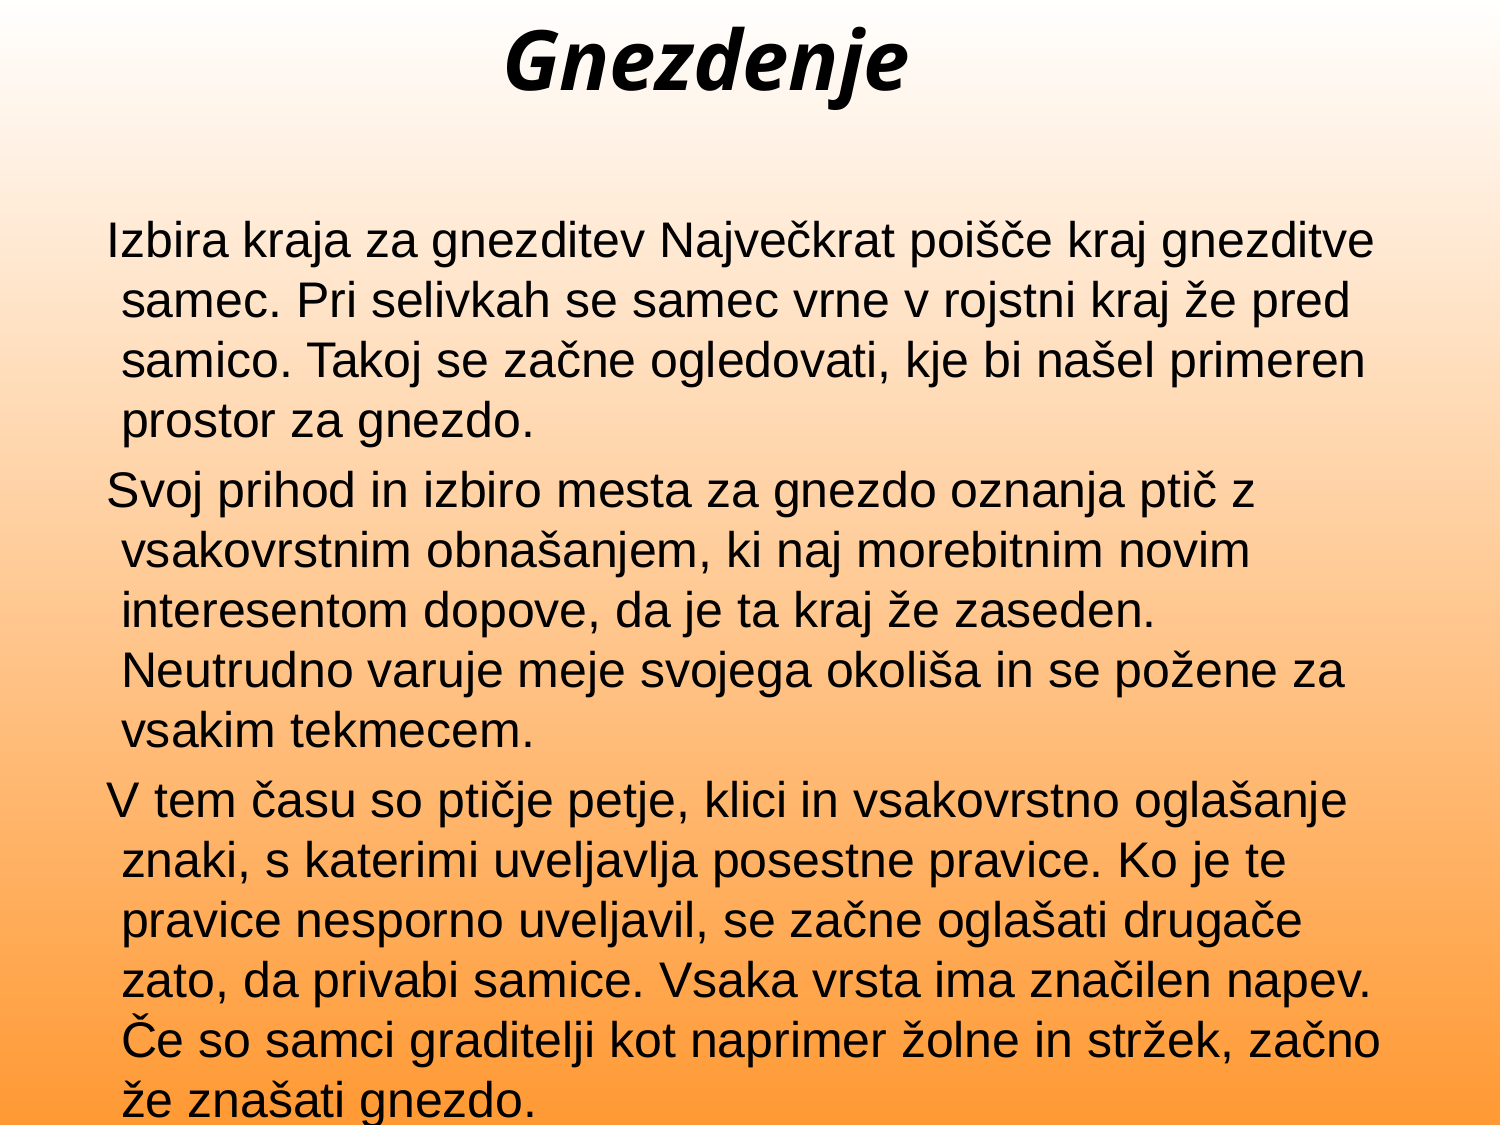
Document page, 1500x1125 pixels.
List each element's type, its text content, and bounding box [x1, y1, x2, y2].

text_box Izbira kraja za gnezditev Največkrat poišče kraj gnezditve samec. Pri selivkah se samec vrne v rojstni kraj že pred samico. Takoj se začne ogledovati, kje bi našel primeren prostor za gnezdo. Svoj prihod in izbiro mesta za gnezdo oznanja ptič z vsakovrstnim obnašanjem, ki naj morebitnim novim interesentom dopove, da je ta kraj že zaseden. Neutrudno varuje meje svojega okoliša in se požene za vsakim tekmecem. V tem času so ptičje petje, klici in vsakovrstno oglašanje znaki, s katerimi uveljavlja posestne pravice. Ko je te pravice nesporno uveljavil, se začne oglašati drugače zato, da privabi samice. Vsaka vrsta ima značilen napev. Če so samci graditelji kot naprimer žolne in stržek, začno že znašati gnezdo. [49, 199, 1400, 943]
text_box Gnezdenje [137, 0, 1275, 199]
